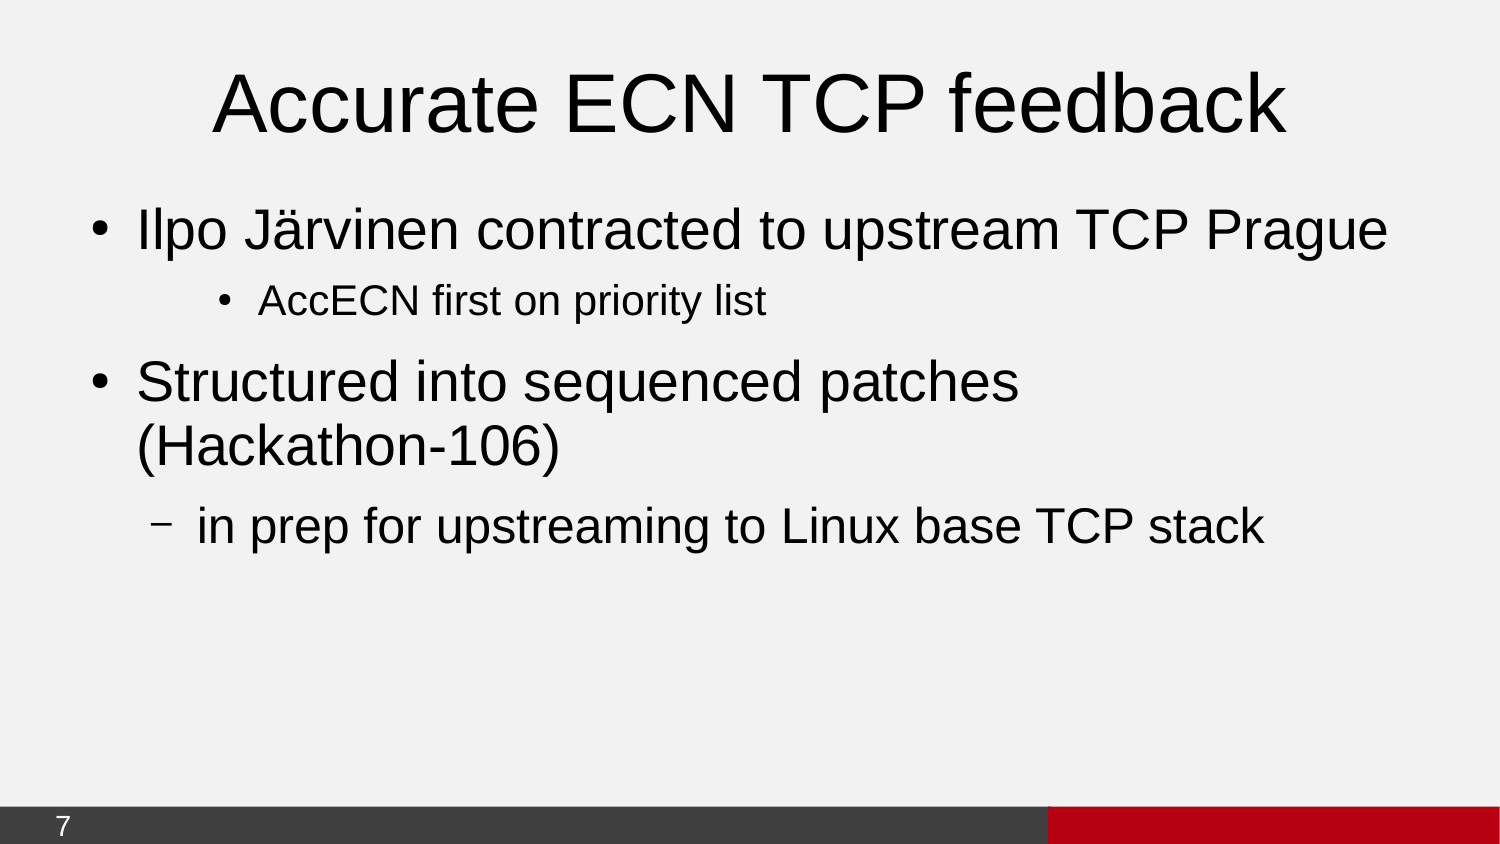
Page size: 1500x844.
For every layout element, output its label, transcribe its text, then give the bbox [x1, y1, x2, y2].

list Ilpo Järvinen contracted to upstream TCP Prague AccECN first on priority list Structured into sequenced patches (Hackathon-106) in prep for upstreaming to Linux base TCP stack [75, 197, 1425, 577]
title Accurate ECN TCP feedback [75, 33, 1425, 175]
